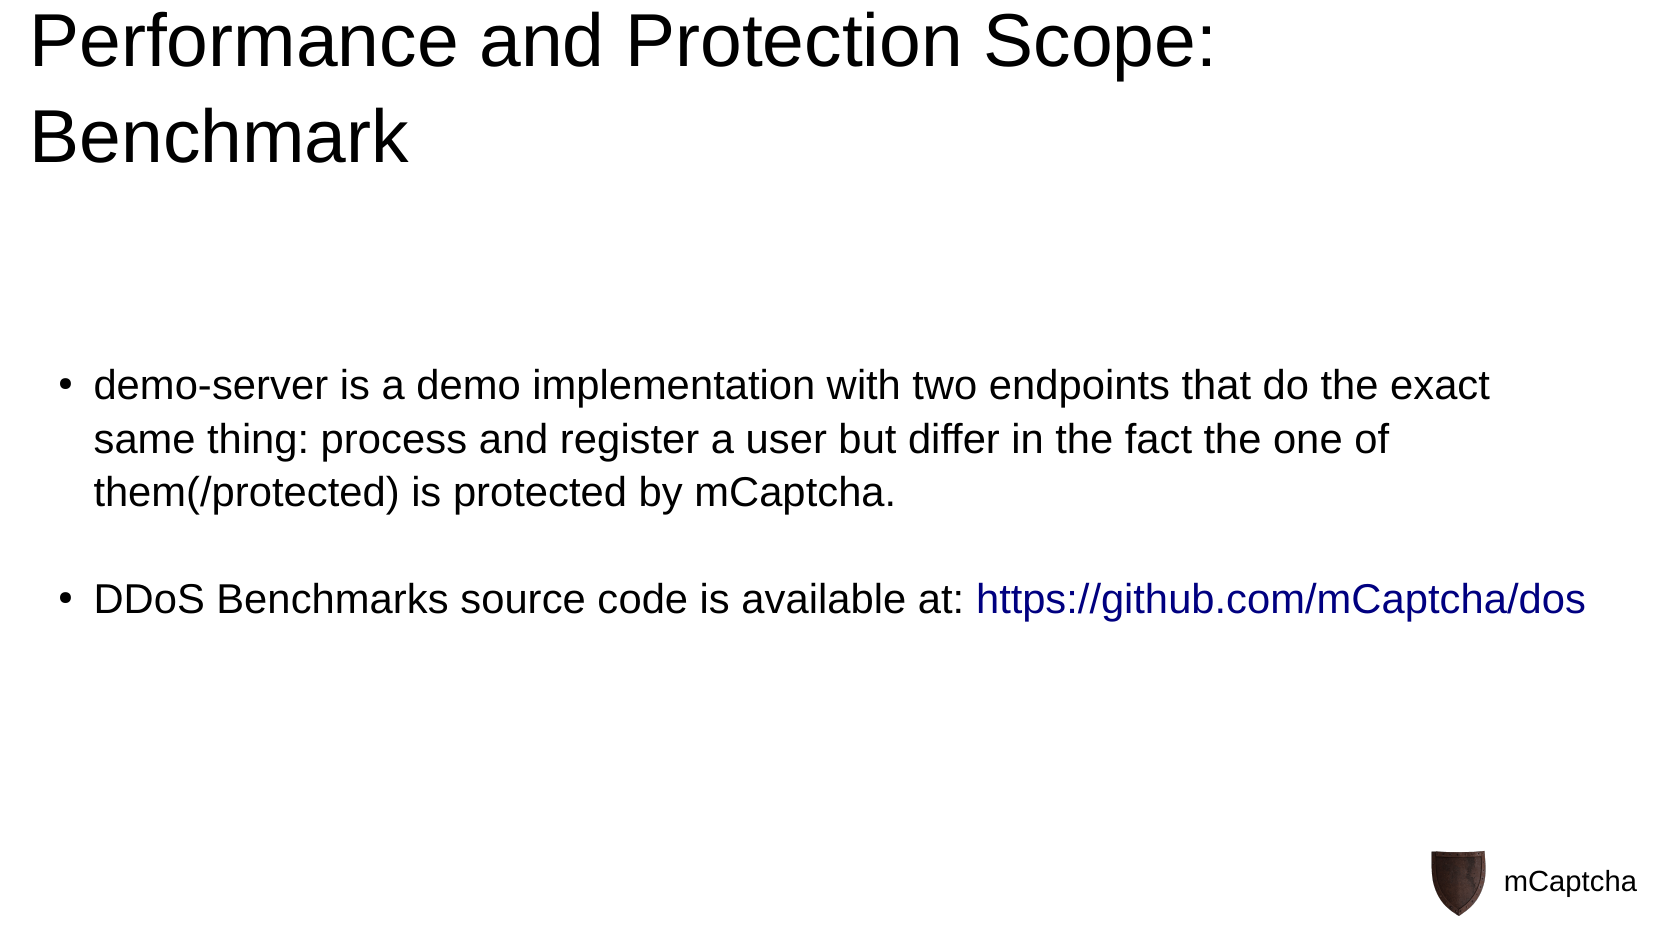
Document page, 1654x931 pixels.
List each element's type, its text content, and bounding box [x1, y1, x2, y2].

text_box demo-server is a demo implementation with two endpoints that do the exact same thing: process and register a user but differ in the fact the one of them(/protected) is protected by mCaptcha. DDoS Benchmarks source code is available at: https://github.com/mCaptcha/dos [58, 201, 1596, 776]
picture [1425, 846, 1493, 918]
title Performance and Protection Scope: Benchmark [29, 0, 1538, 260]
text_box mCaptcha [1489, 857, 1654, 906]
